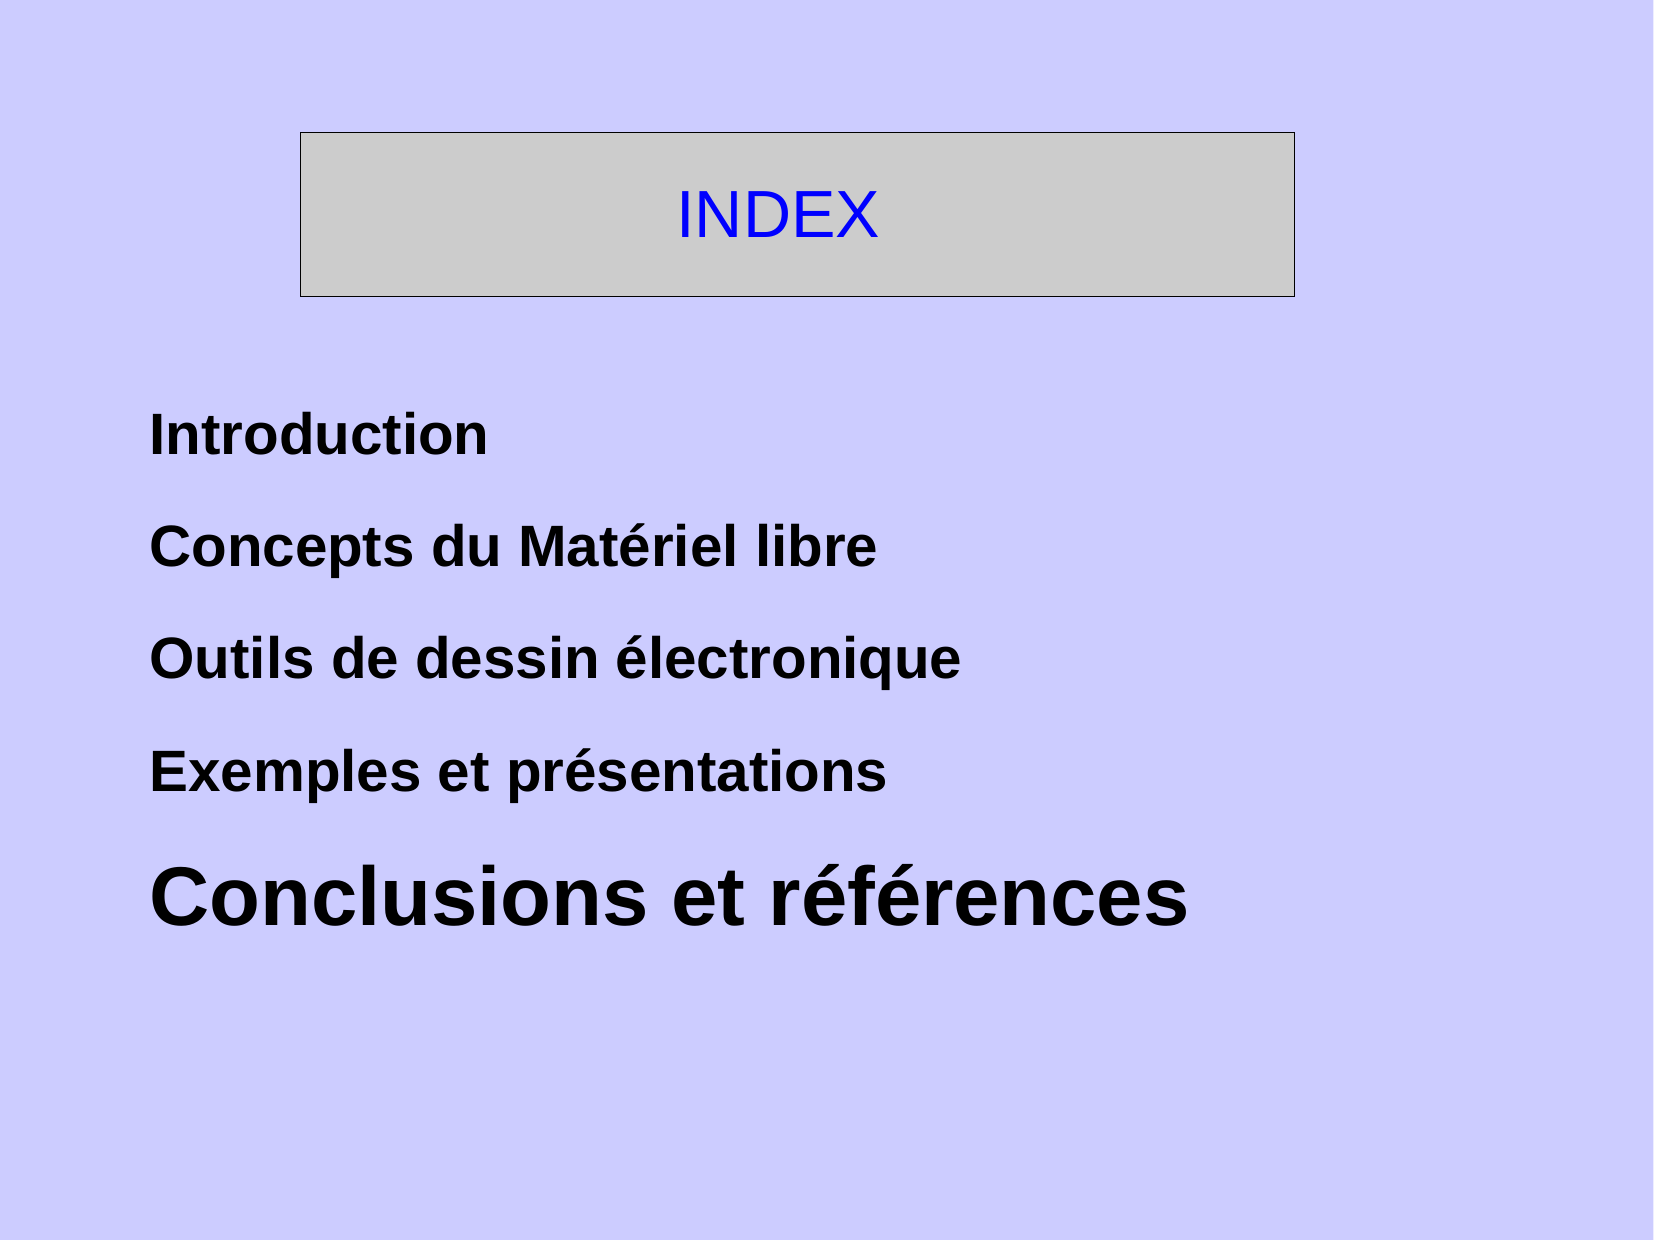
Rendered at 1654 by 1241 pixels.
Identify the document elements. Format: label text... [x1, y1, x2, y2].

text_box INDEX [676, 177, 905, 256]
text_box [300, 132, 1295, 297]
text_box Introduction Concepts du Matériel libre Outils de dessin électronique Exemples et présentations Conclusions et références [133, 401, 1615, 959]
